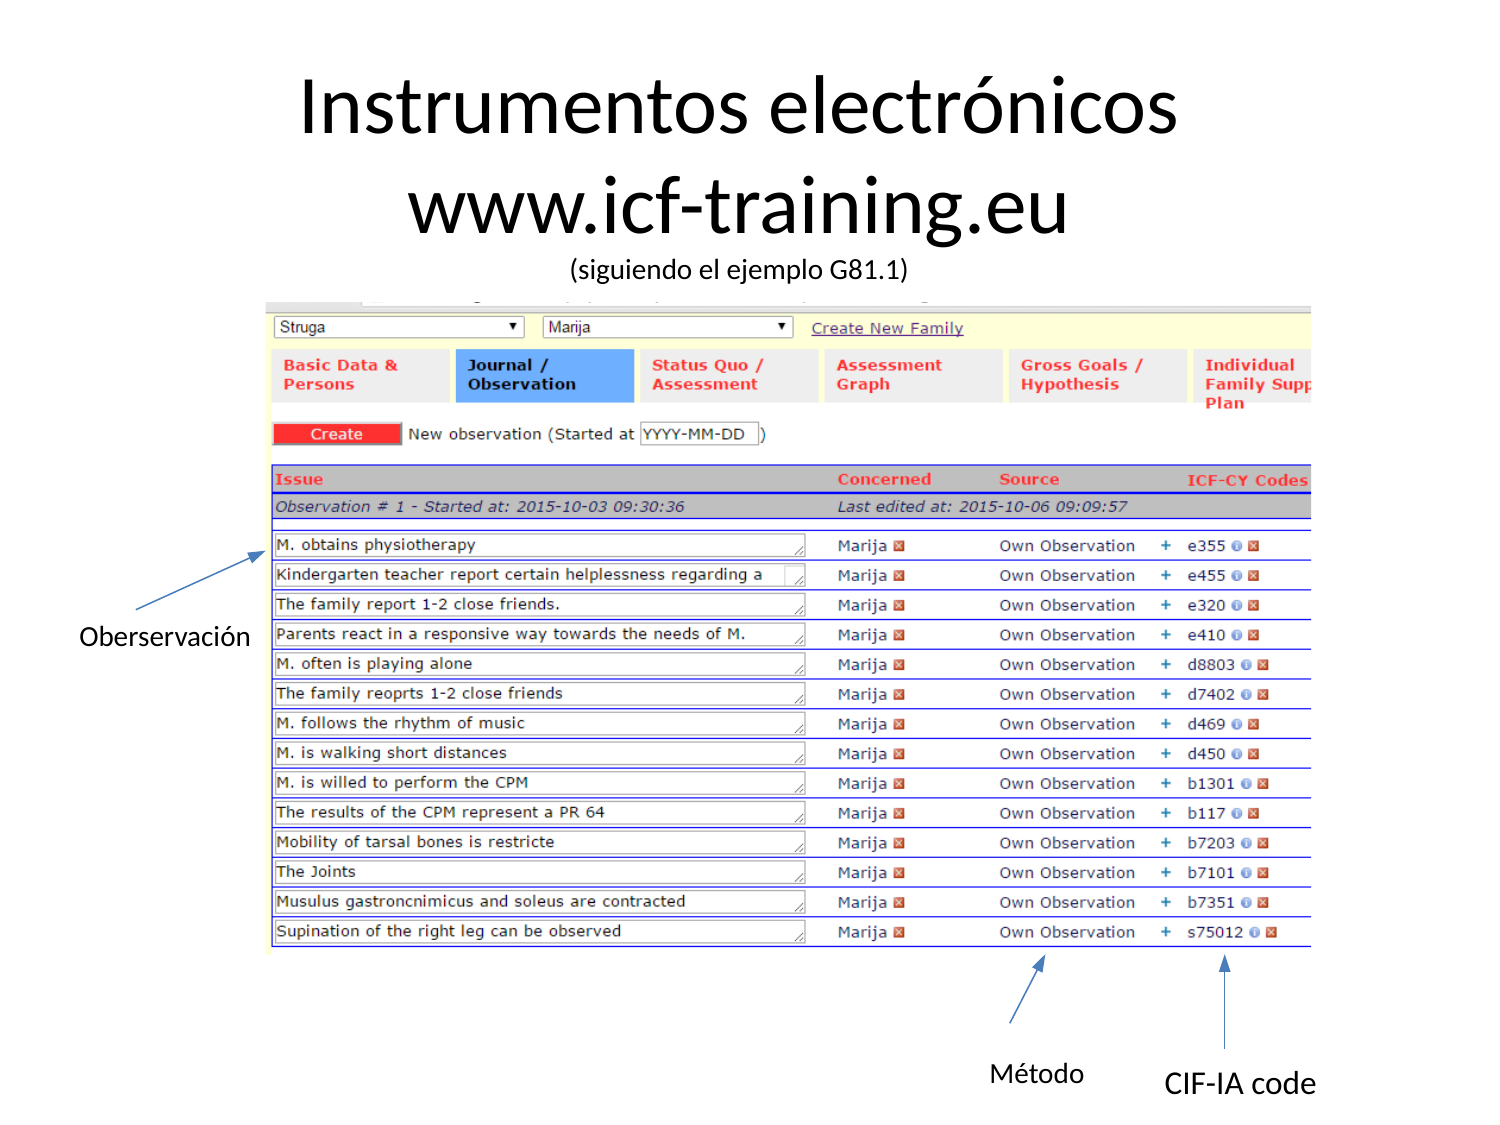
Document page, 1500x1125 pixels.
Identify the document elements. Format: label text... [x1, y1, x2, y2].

text_box Oberservación [64, 610, 269, 661]
picture [265, 302, 1312, 955]
title Instrumentos electrónicos www.icf-training.eu (siguiendo el ejemplo G81.1) [64, 42, 1415, 231]
text_box CIF-IA code [1149, 1053, 1334, 1110]
text_box Método [974, 1046, 1101, 1098]
